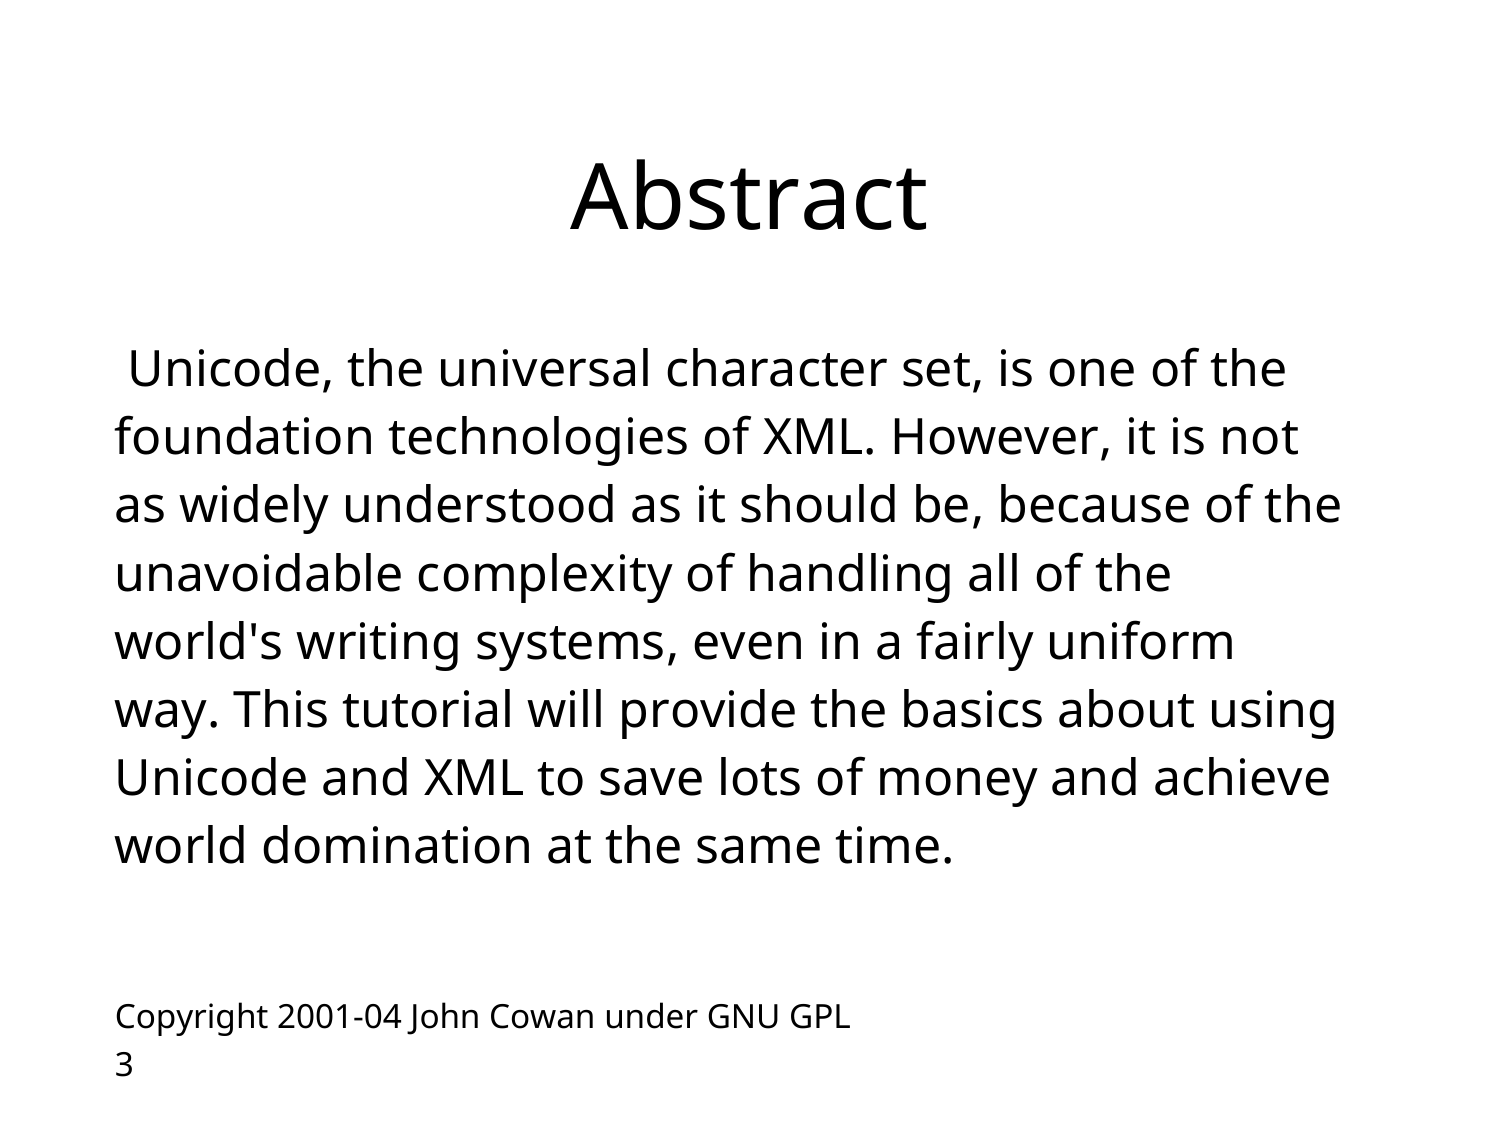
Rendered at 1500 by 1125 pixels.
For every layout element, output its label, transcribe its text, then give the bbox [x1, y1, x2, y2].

text_box Unicode, the universal character set, is one of the foundation technologies of XML. However, it is not as widely understood as it should be, because of the unavoidable complexity of handling all of the world's writing systems, even in a fairly uniform way. This tutorial will provide the basics about using Unicode and XML to save lots of money and achieve world domination at the same time. [99, 324, 1363, 820]
title Abstract [112, 99, 1388, 288]
